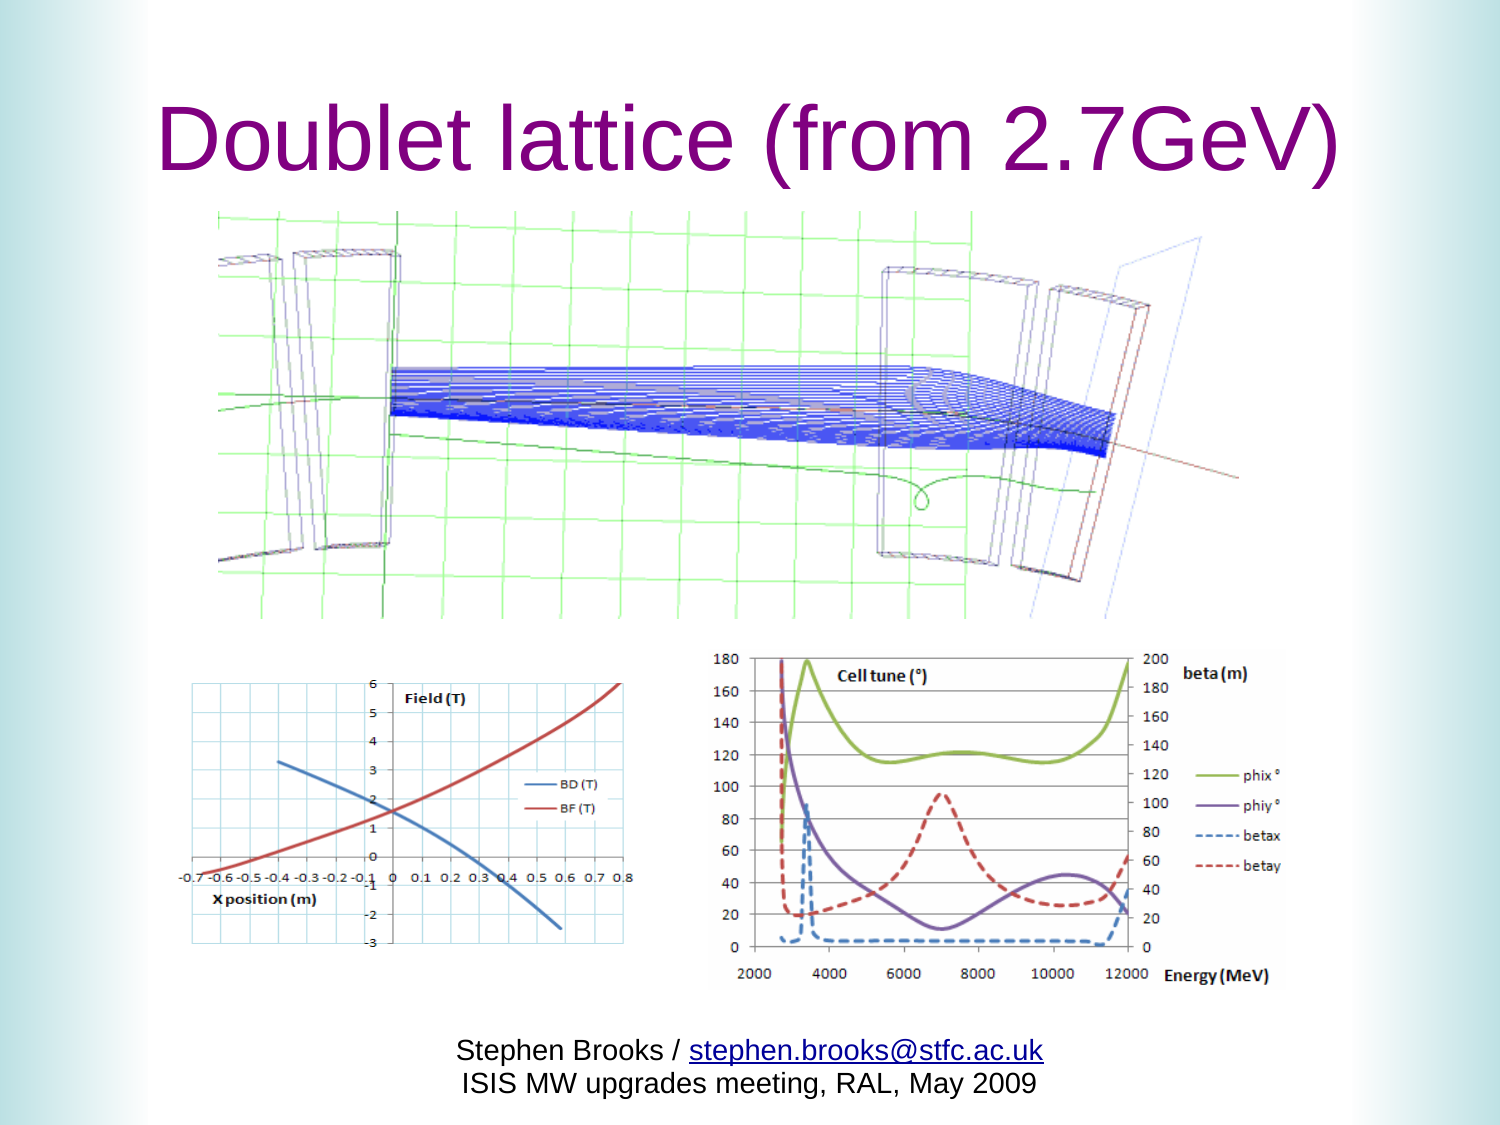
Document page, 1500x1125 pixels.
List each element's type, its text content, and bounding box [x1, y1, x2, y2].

title Doublet lattice (from 2.7GeV) [75, 52, 1425, 225]
picture [708, 649, 1287, 992]
picture [218, 211, 1241, 621]
picture [177, 679, 637, 951]
